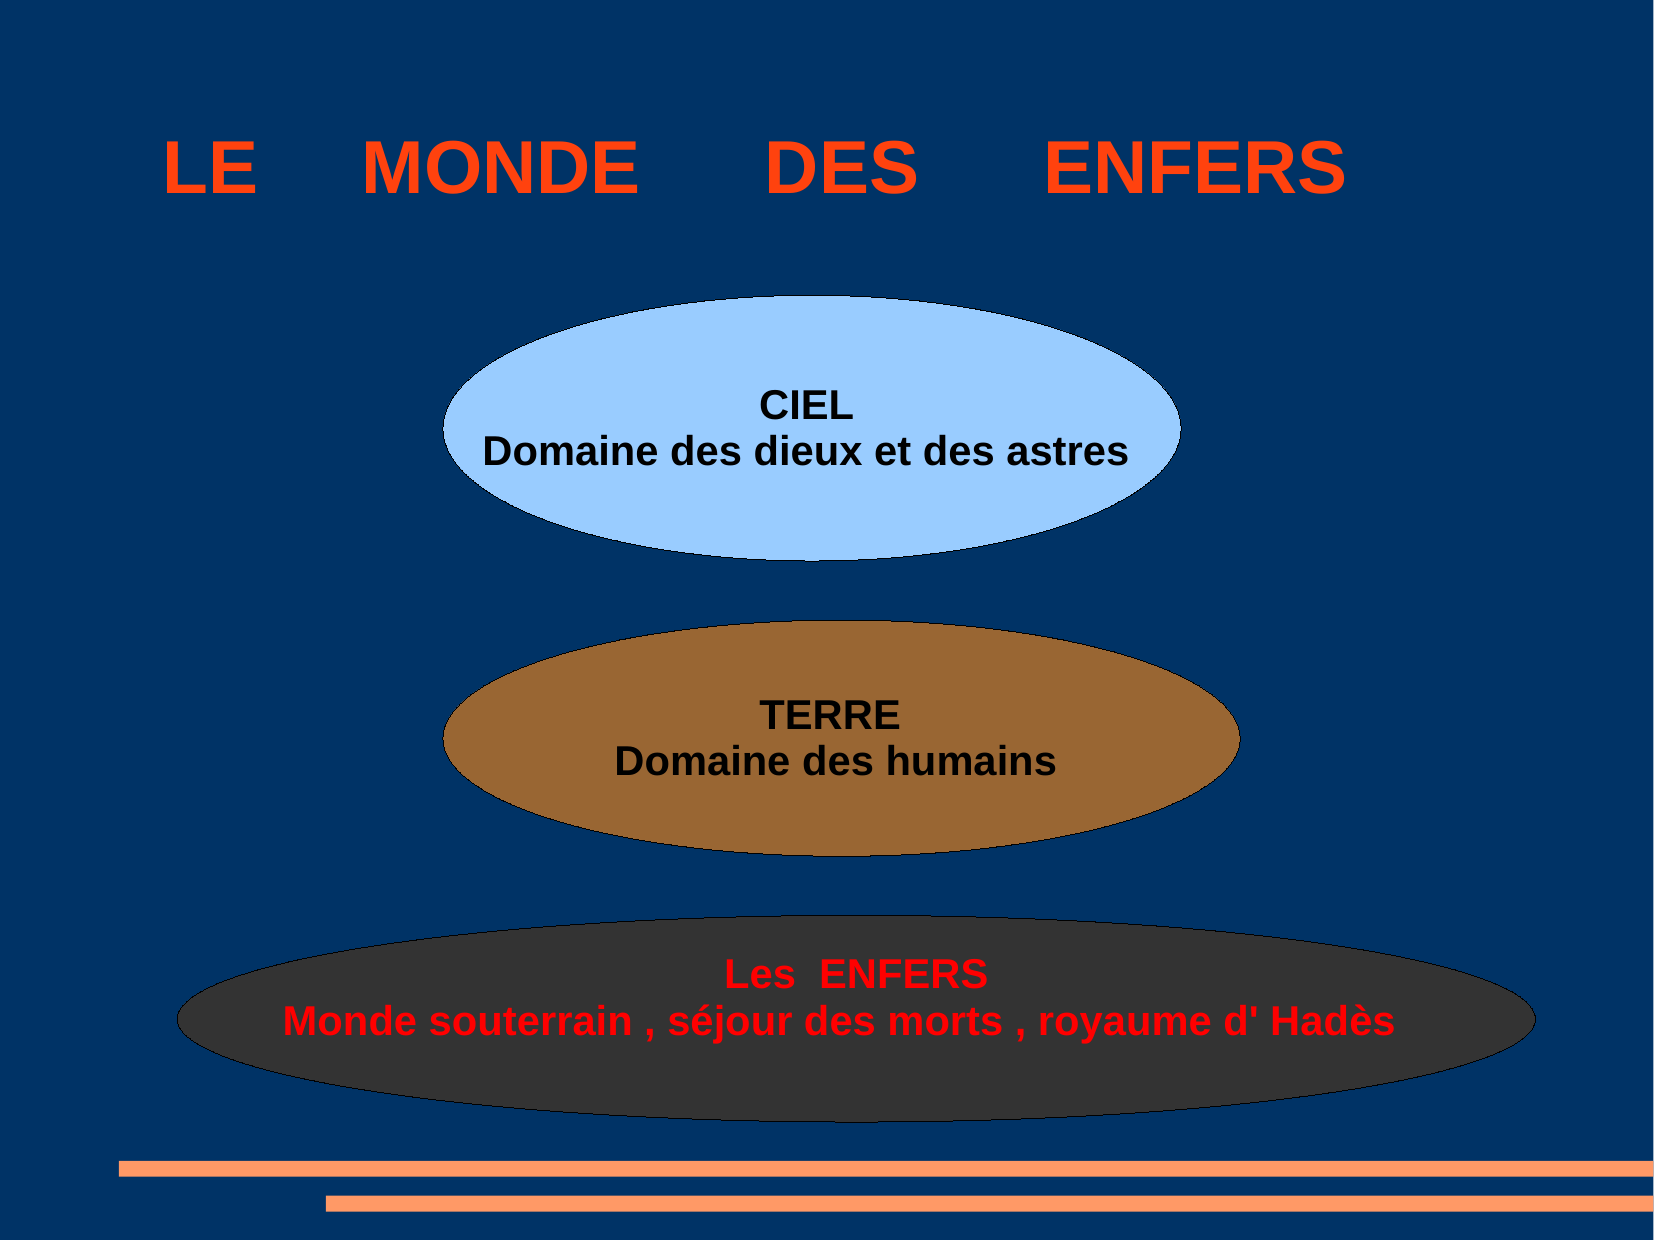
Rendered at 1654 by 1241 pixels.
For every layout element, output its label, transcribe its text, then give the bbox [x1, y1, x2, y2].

text_box Les ENFERS Monde souterrain , séjour des morts , royaume d' Hadès [177, 915, 1536, 1123]
text_box TERRE Domaine des humains [442, 620, 1241, 857]
text_box CIEL Domaine des dieux et des astres [442, 295, 1182, 562]
text_box LE MONDE DES ENFERS [147, 118, 1506, 217]
